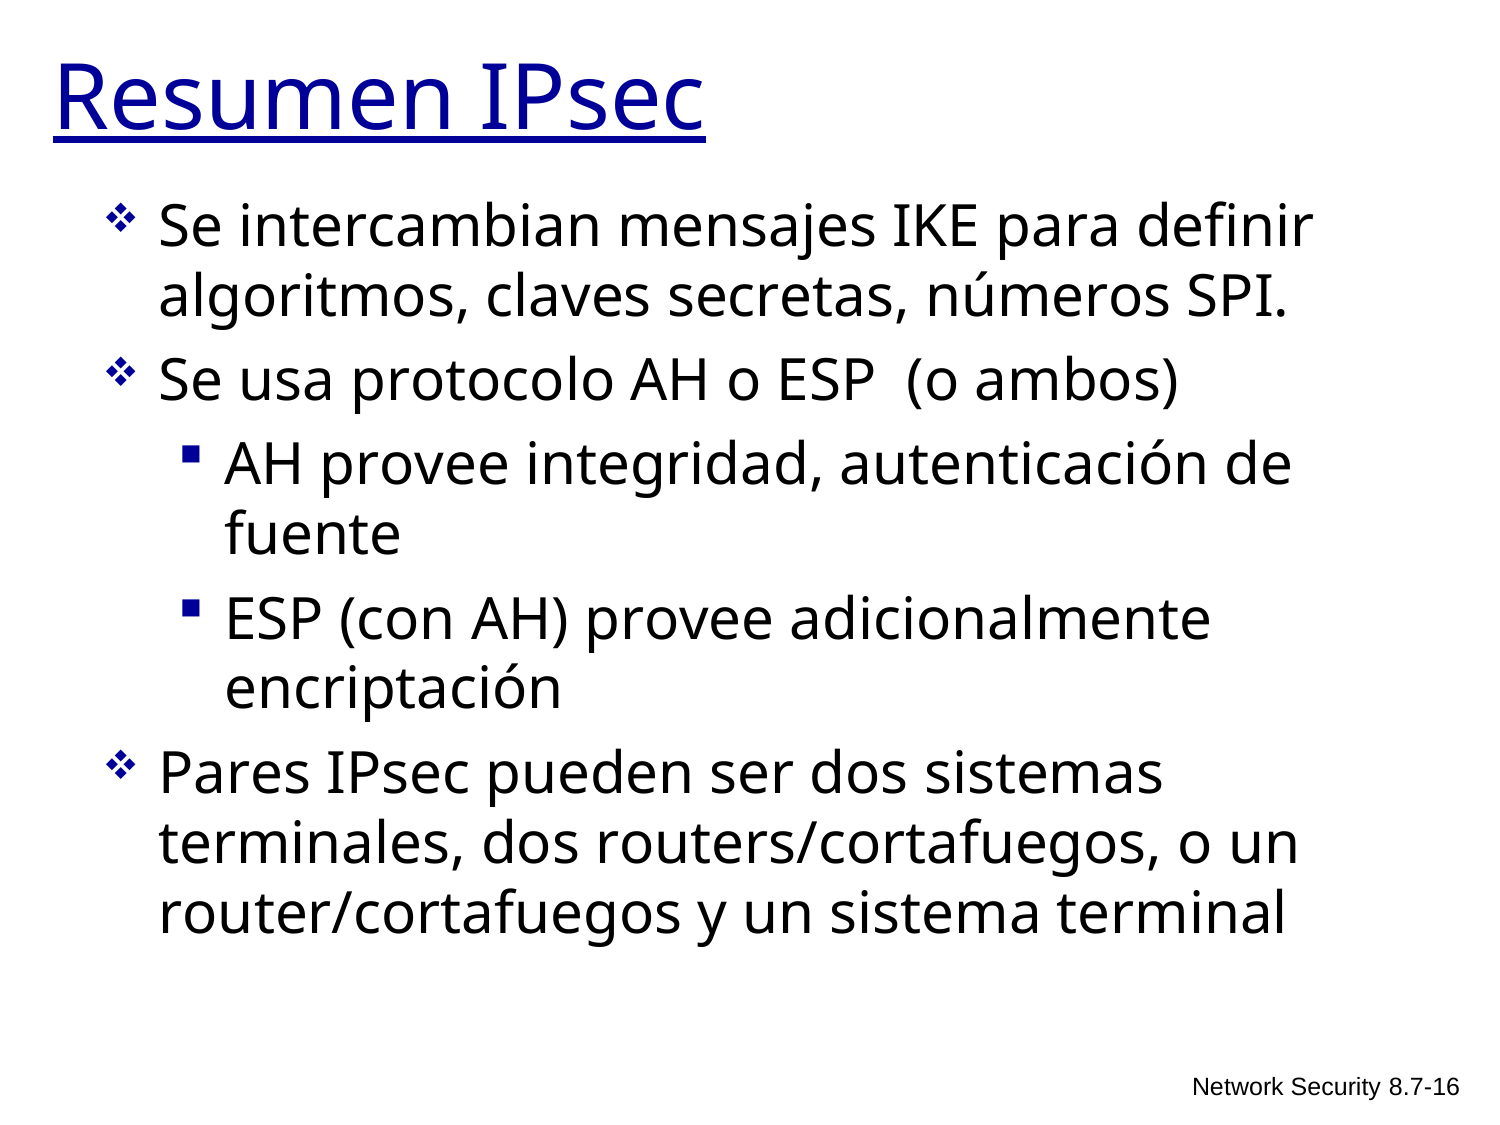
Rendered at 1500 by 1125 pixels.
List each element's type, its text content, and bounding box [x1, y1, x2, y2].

text_box Network Security [762, 1062, 1397, 1114]
list Se intercambian mensajes IKE para definir algoritmos, claves secretas, números SPI. Se usa protocolo AH o ESP (o ambos) AH provee integridad, autenticación de fuente ESP (con AH) provee adicionalmente encriptación Pares IPsec pueden ser dos sistemas terminales, dos routers/cortafuegos, o un router/cortafuegos y un sistema terminal [87, 180, 1363, 1026]
title Resumen IPsec [37, 19, 1457, 166]
